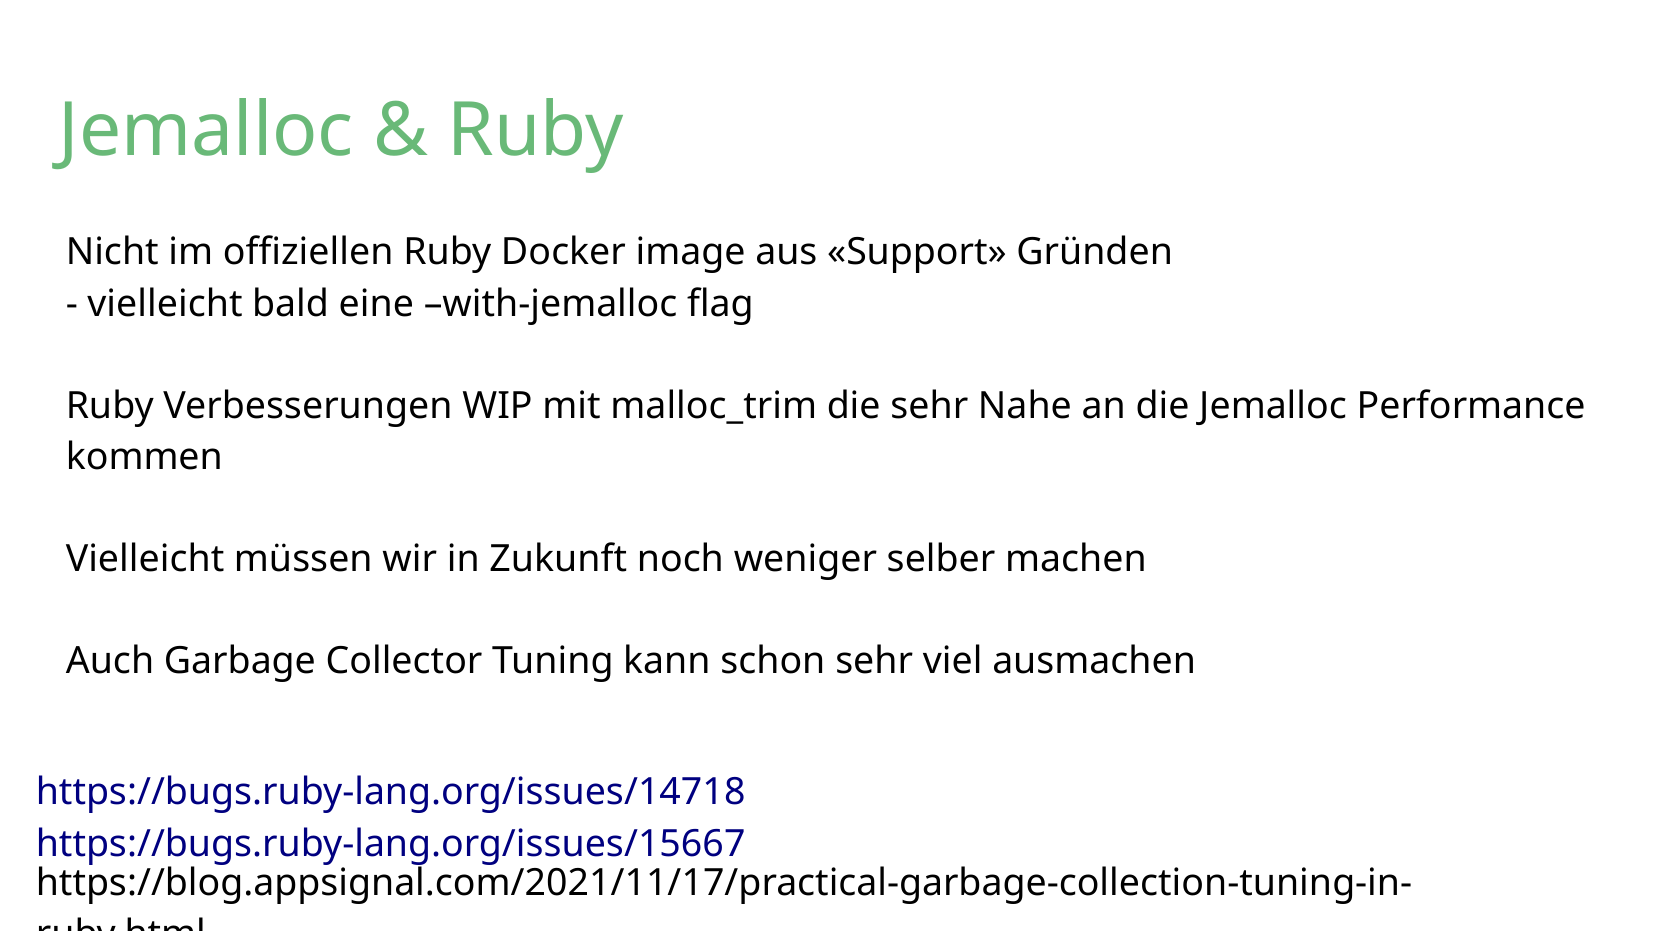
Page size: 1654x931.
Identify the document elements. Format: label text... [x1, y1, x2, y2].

text_box https://bugs.ruby-lang.org/issues/14718 https://bugs.ruby-lang.org/issues/15667 [30, 765, 1591, 854]
text_box Nicht im offiziellen Ruby Docker image aus «Support» Gründen - vielleicht bald eine –with-jemalloc flag Ruby Verbesserungen WIP mit malloc_trim die sehr Nahe an die Jemalloc Performance kommen Vielleicht müssen wir in Zukunft noch weniger selber machen Auch Garbage Collector Tuning kann schon sehr viel ausmachen [60, 225, 1606, 798]
title Jemalloc & Ruby [59, 59, 1595, 178]
text_box https://blog.appsignal.com/2021/11/17/practical-garbage-collection-tuning-in-ruby.html [30, 855, 1506, 901]
